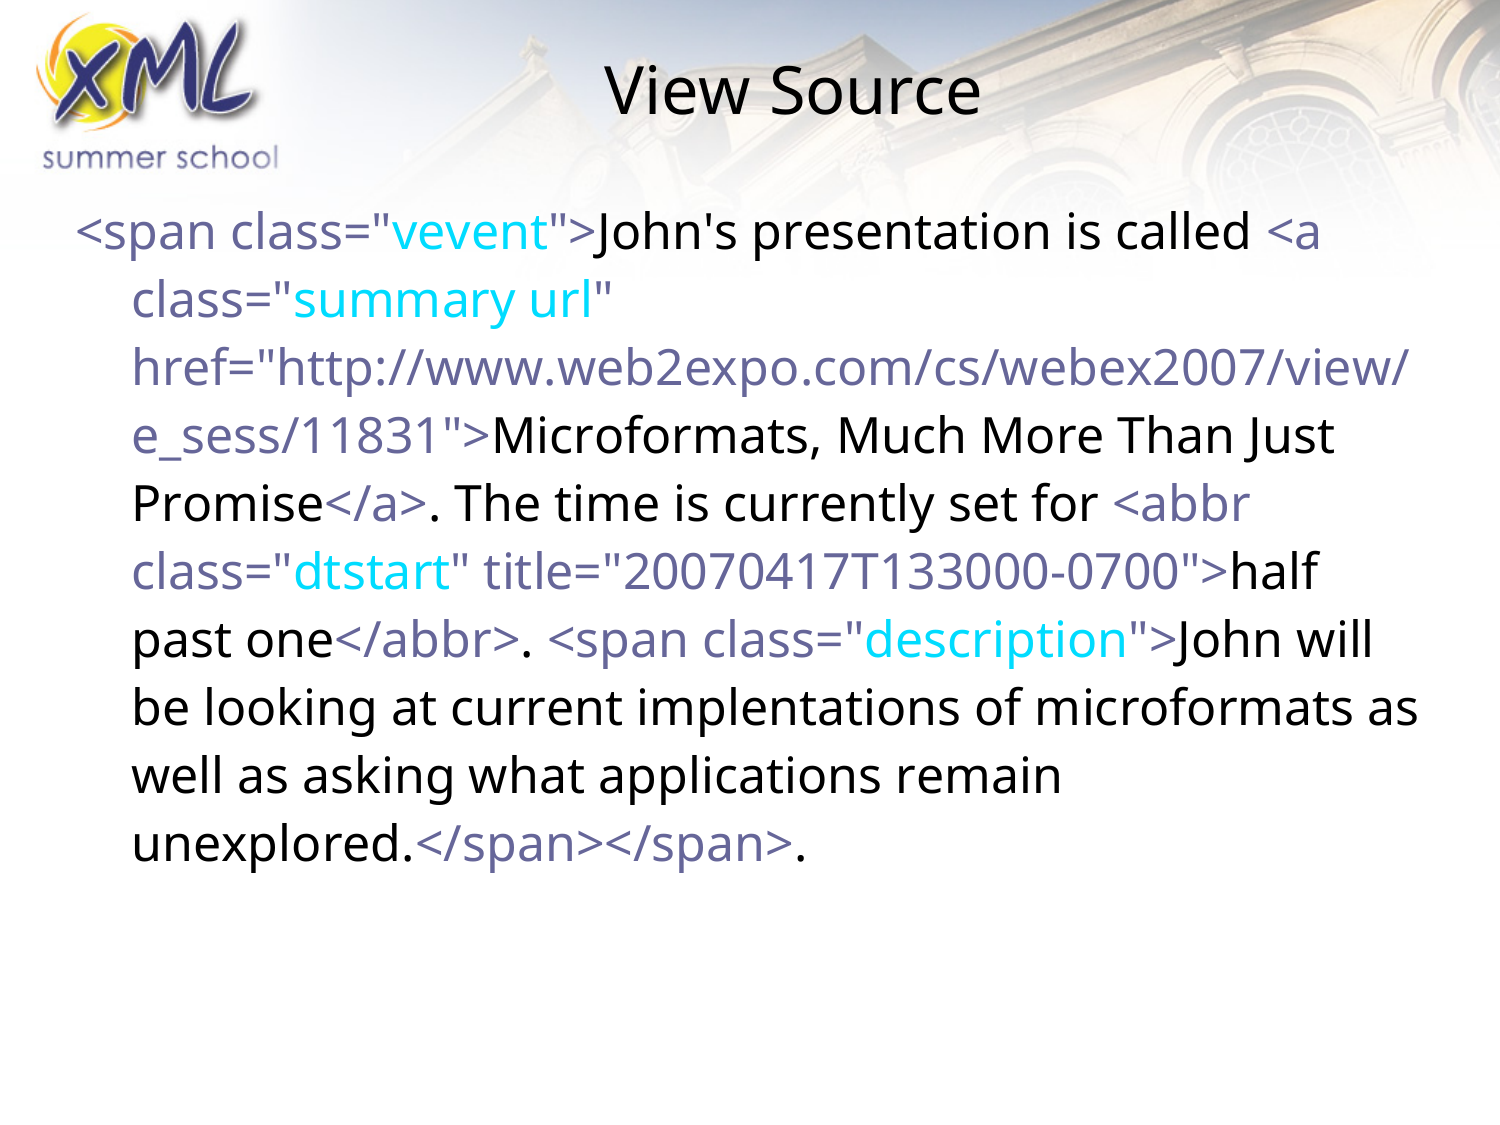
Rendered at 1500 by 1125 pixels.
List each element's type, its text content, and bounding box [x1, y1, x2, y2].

title View Source [281, 1, 1306, 177]
picture [0, 0, 1500, 1125]
list <span class="vevent">John's presentation is called <a class="summary url" href="http://www.web2expo.com/cs/webex2007/view/e_sess/11831">Microformats, Much More Than Just Promise</a>. The time is currently set for <abbr class="dtstart" title="20070417T133000-0700">half past one</abbr>. <span class="description">John will be looking at current implentations of microformats as well as asking what applications remain unexplored.</span></span>. [75, 195, 1426, 836]
